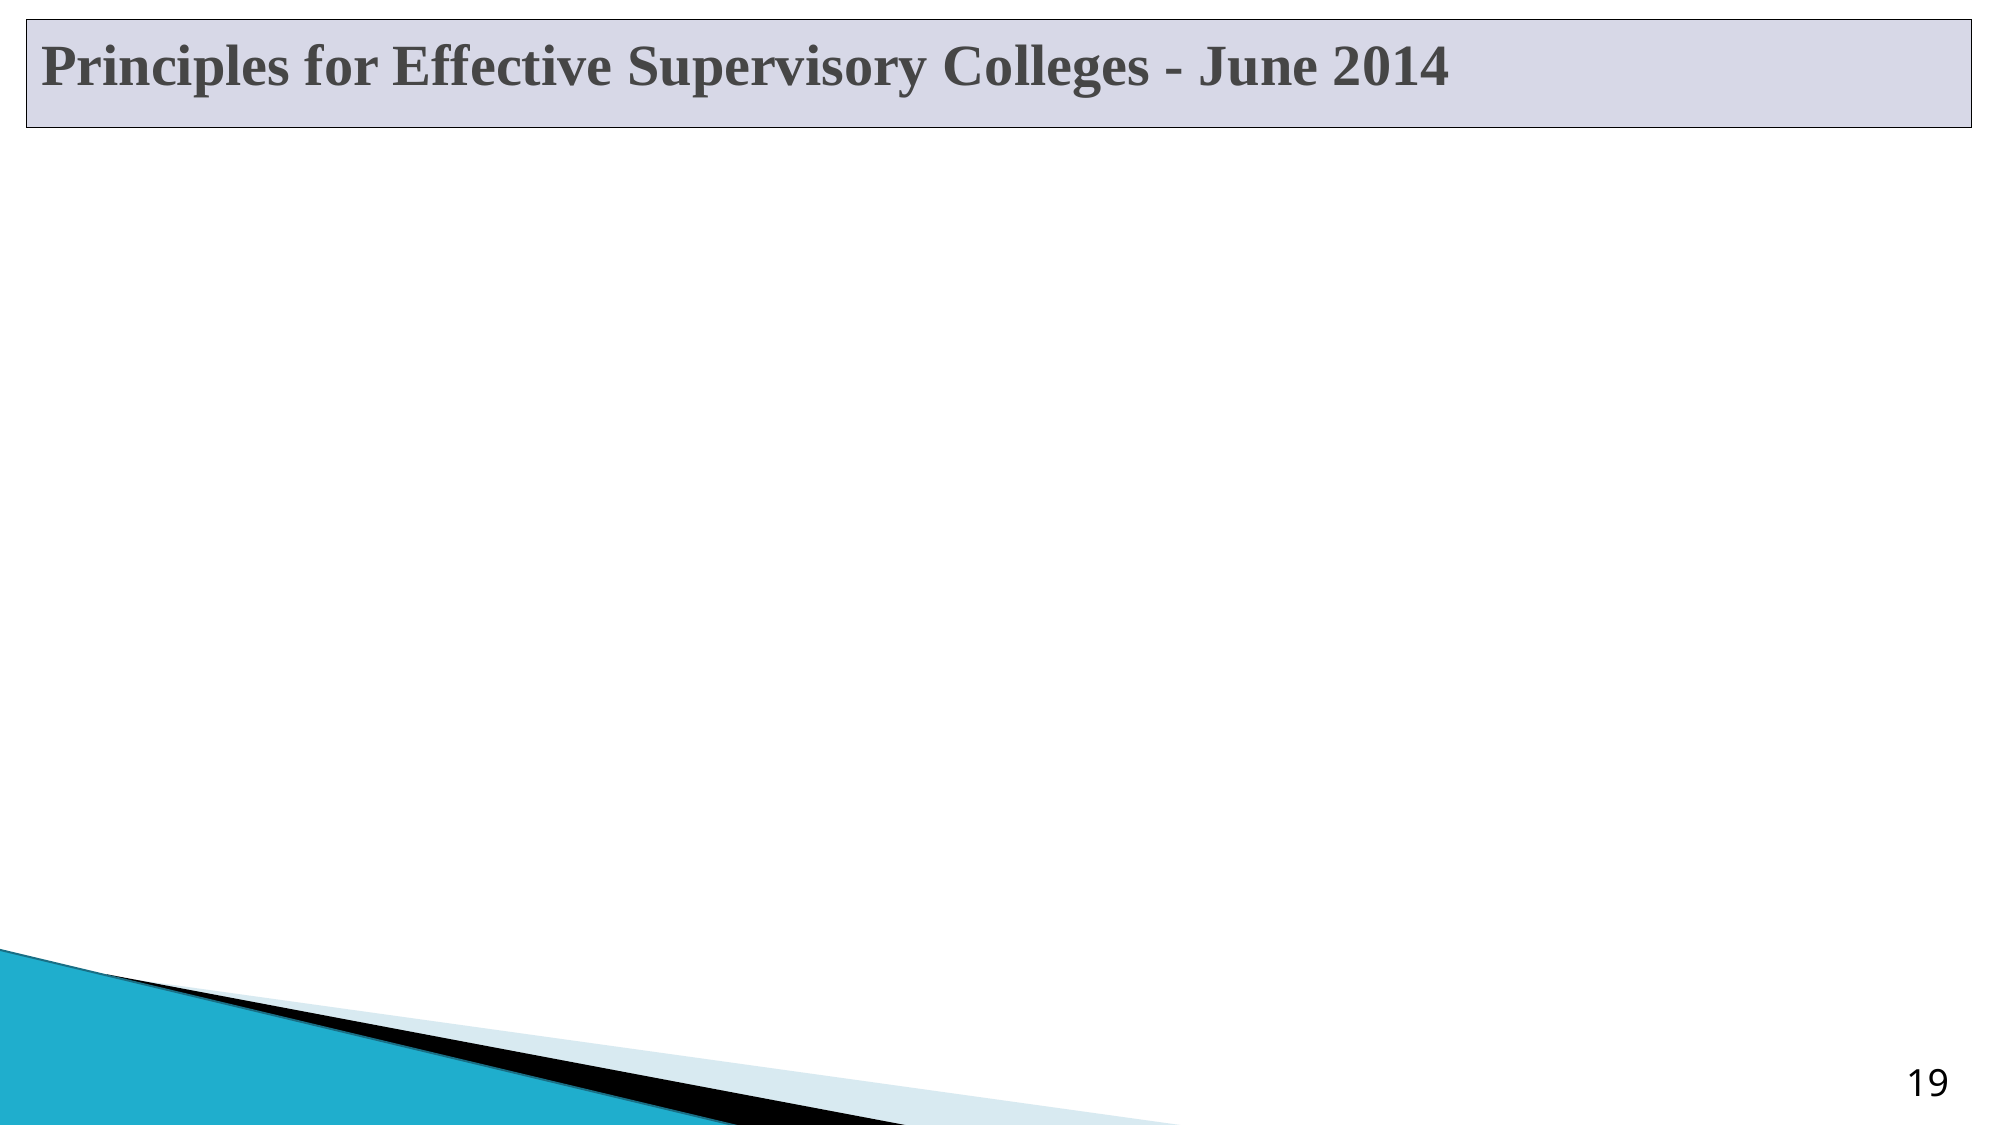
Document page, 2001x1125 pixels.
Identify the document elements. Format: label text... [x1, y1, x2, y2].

title Principles for Effective Supervisory Colleges - June 2014 [26, 19, 1972, 128]
picture [26, 473, 1972, 1112]
